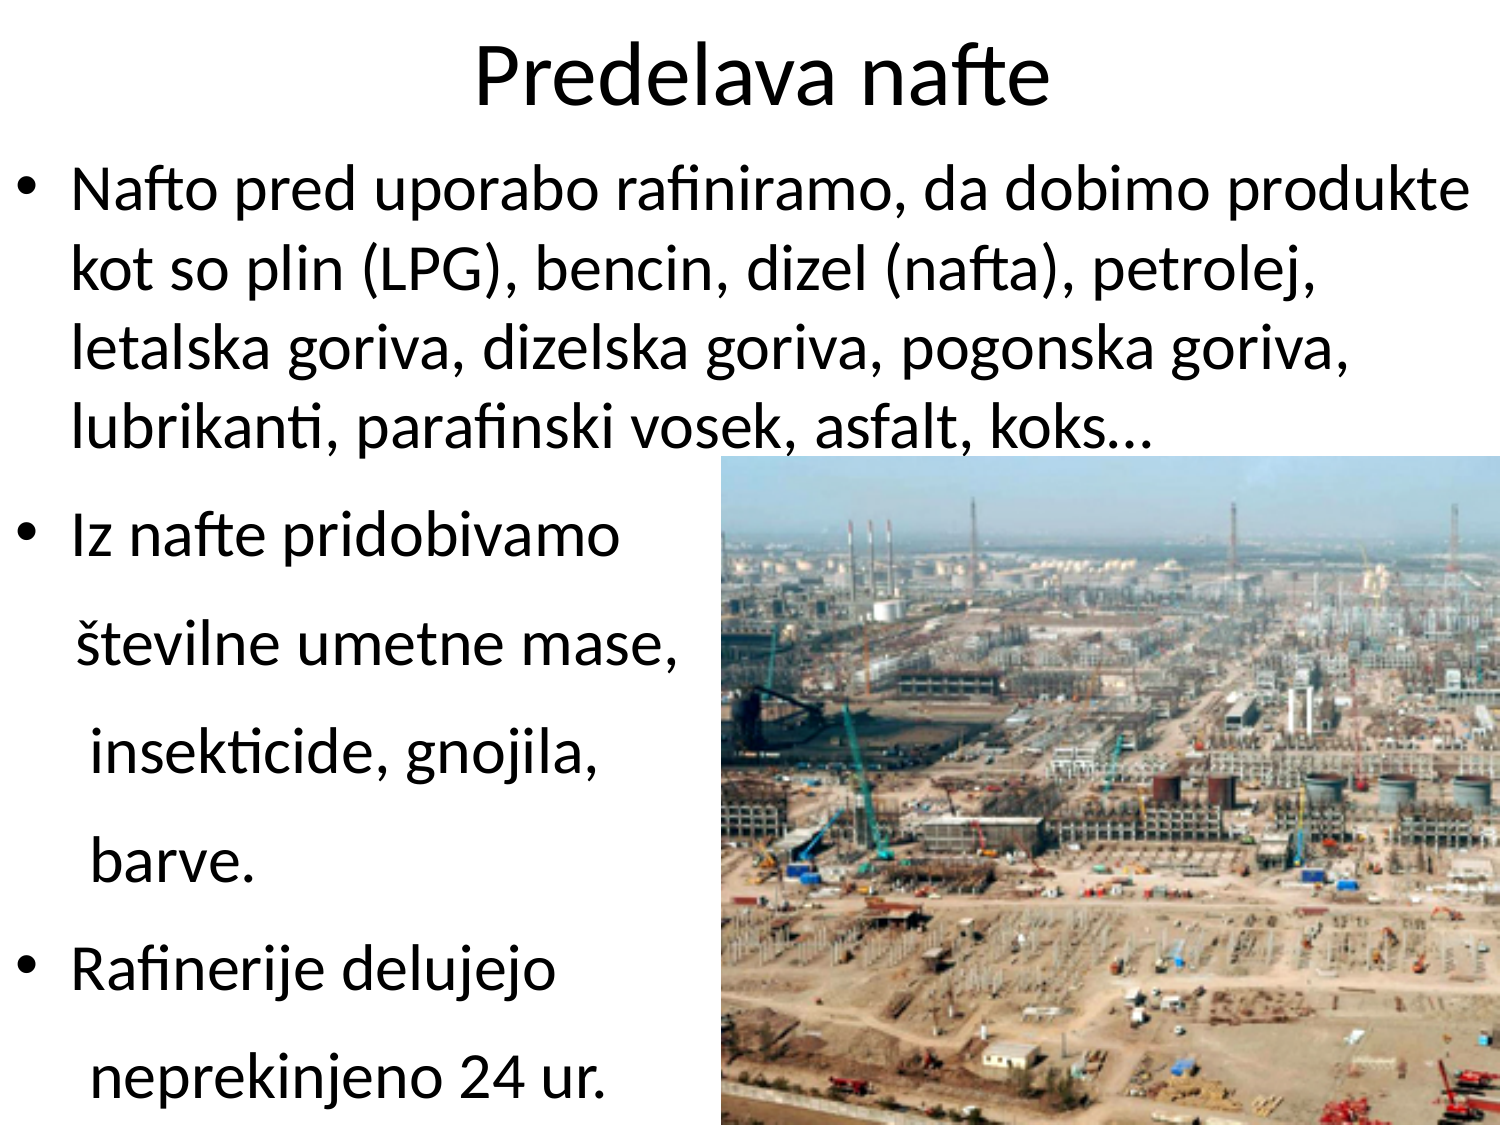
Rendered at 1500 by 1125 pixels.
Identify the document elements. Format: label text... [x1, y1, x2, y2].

list Nafto pred uporabo rafiniramo, da dobimo produkte kot so plin (LPG), bencin, dizel (nafta), petrolej, letalska goriva, dizelska goriva, pogonska goriva, lubrikanti, parafinski vosek, asfalt, koks… Iz nafte pridobivamo številne umetne mase, insekticide, gnojila, barve. Rafinerije delujejo neprekinjeno 24 ur. [0, 137, 1500, 1125]
title Predelava nafte [88, 0, 1439, 137]
picture [721, 456, 1500, 1125]
